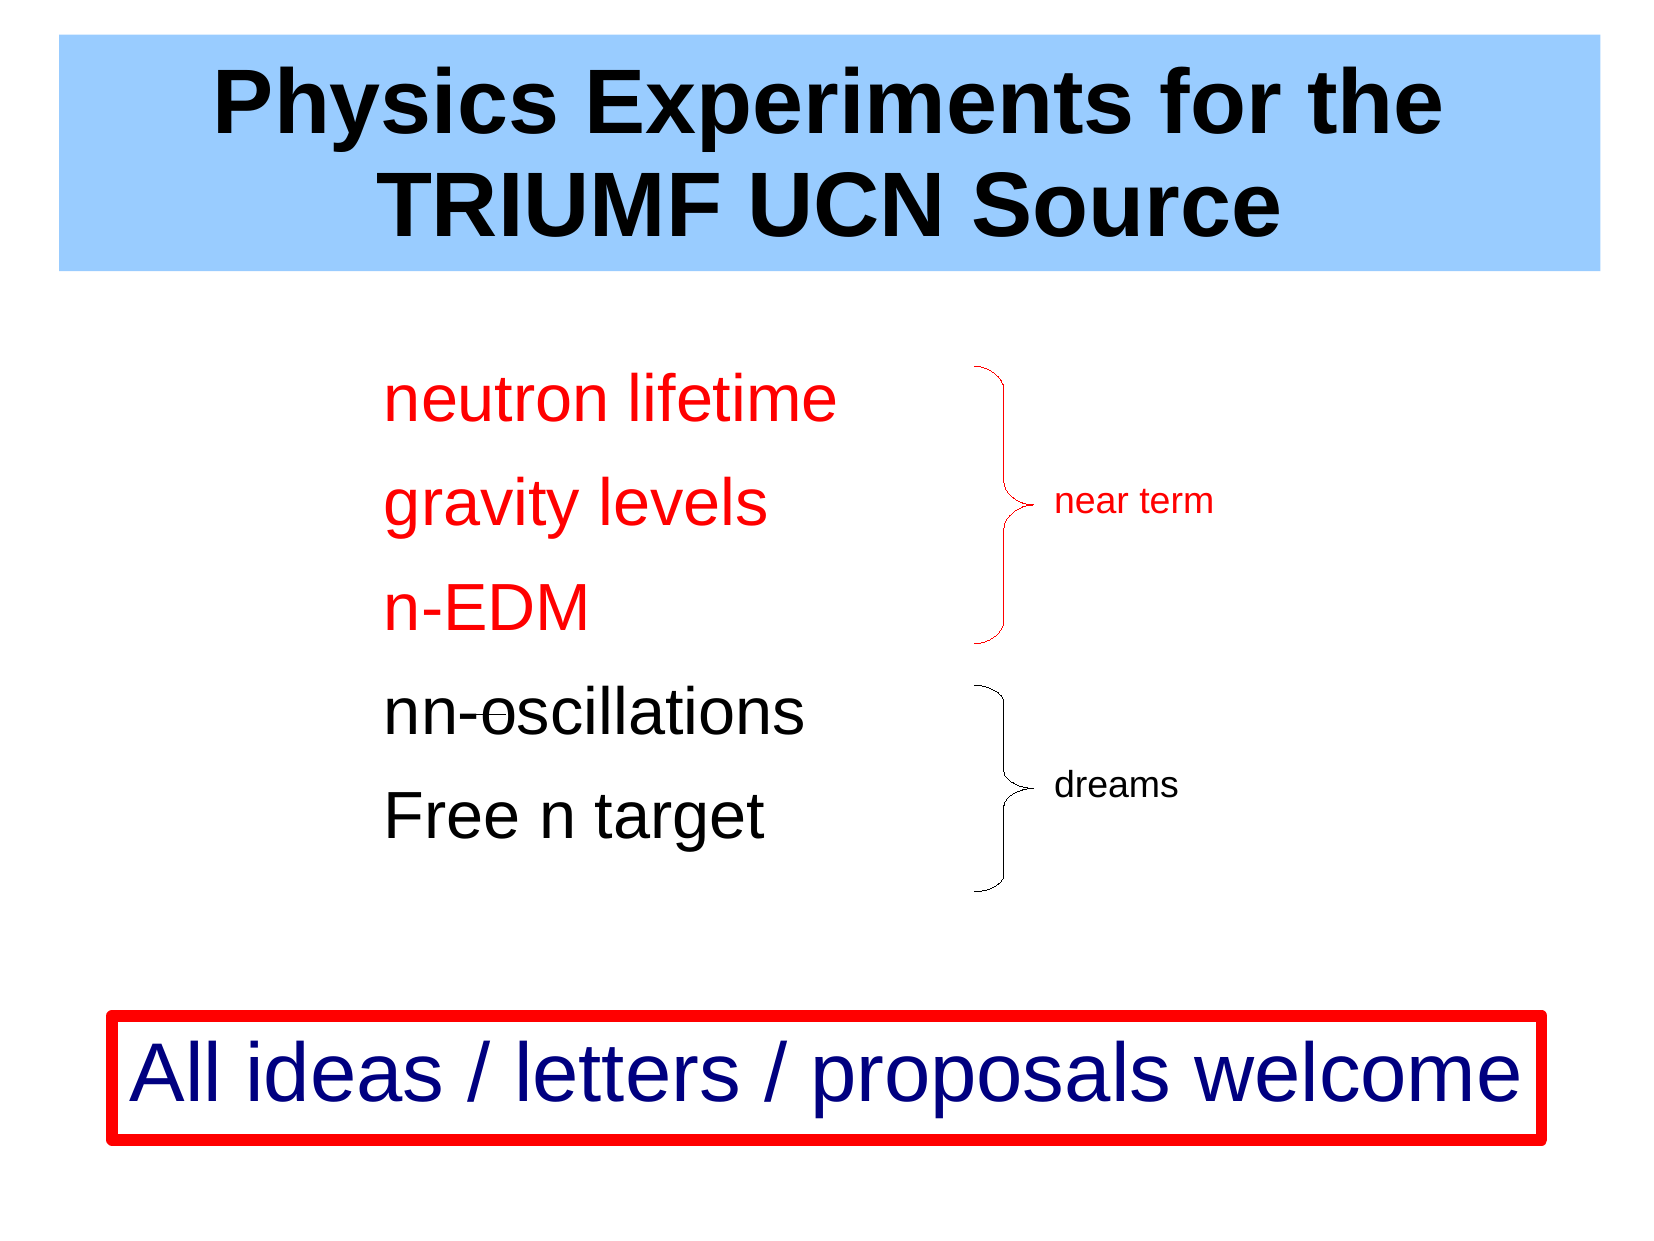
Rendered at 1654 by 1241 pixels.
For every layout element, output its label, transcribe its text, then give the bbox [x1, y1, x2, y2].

text_box All ideas / letters / proposals welcome [112, 1015, 1540, 1140]
list neutron lifetime gravity levels n-EDM nn-oscillations Free n target [366, 361, 987, 895]
text_box dreams [1039, 755, 1194, 818]
title Physics Experiments for the TRIUMF UCN Source [59, 34, 1601, 272]
text_box near term [1039, 472, 1229, 534]
